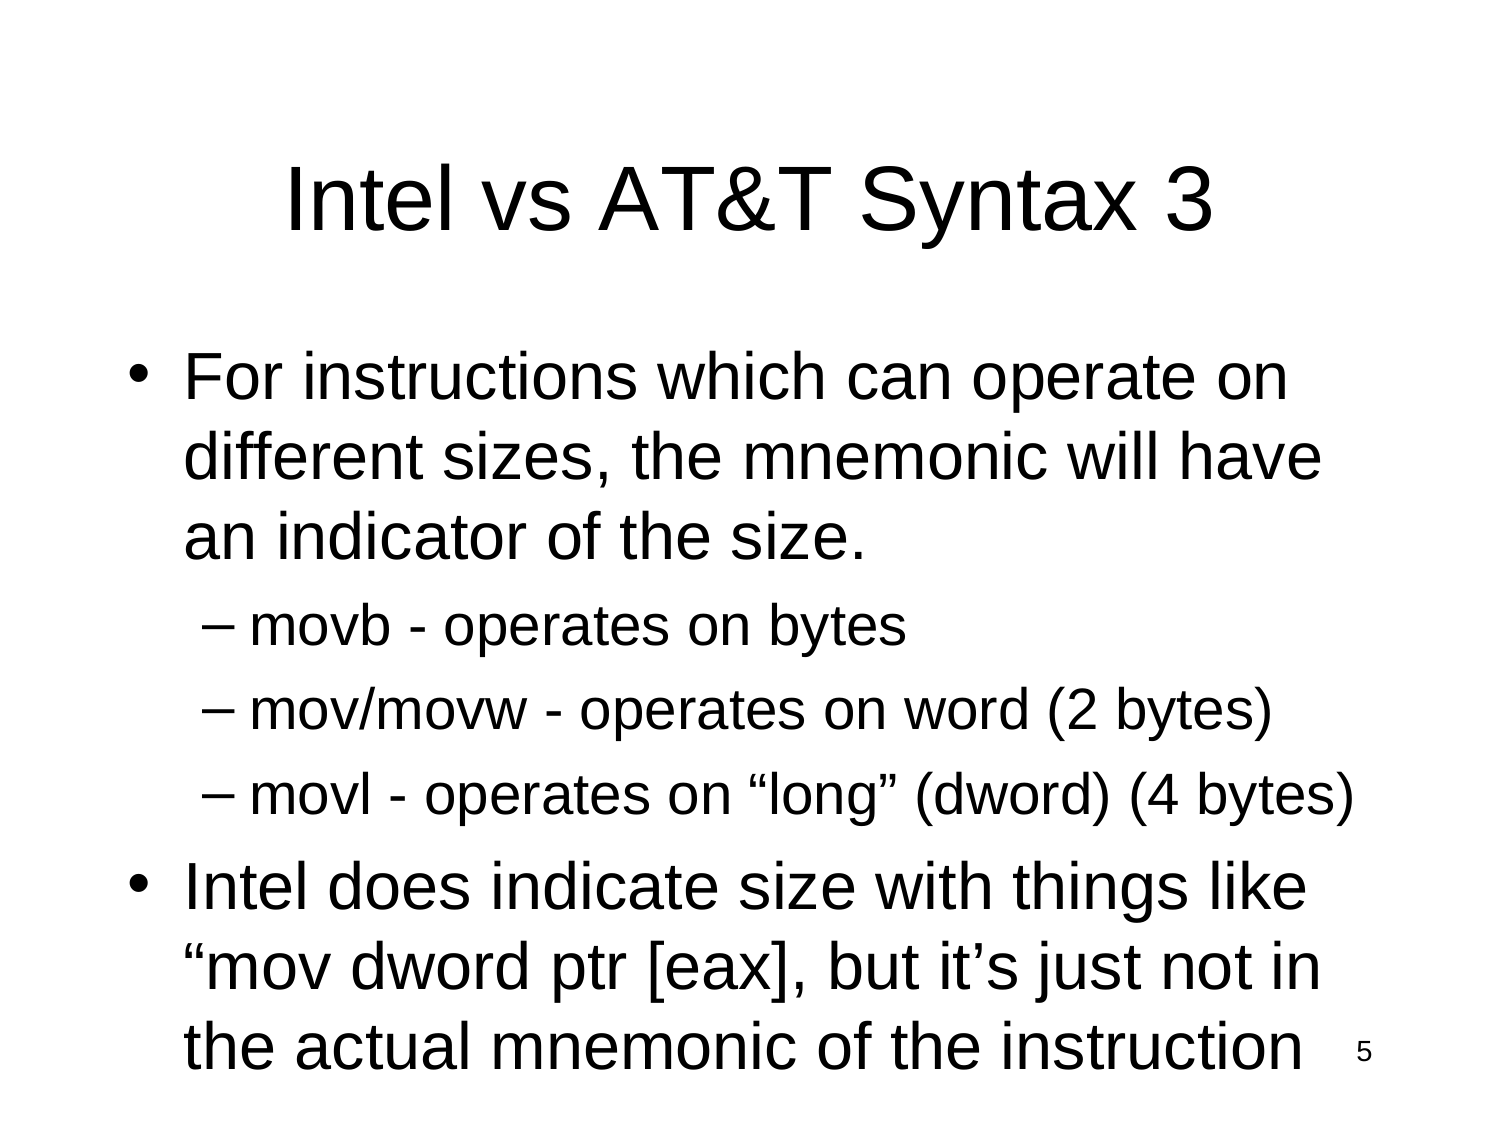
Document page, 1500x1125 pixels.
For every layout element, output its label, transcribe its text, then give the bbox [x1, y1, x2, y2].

title Intel vs AT&T Syntax 3 [112, 99, 1388, 288]
list For instructions which can operate on different sizes, the mnemonic will have an indicator of the size. movb - operates on bytes mov/movw - operates on word (2 bytes) movl - operates on “long” (dword) (4 bytes) Intel does indicate size with things like “mov dword ptr [eax], but it’s just not in the actual mnemonic of the instruction [112, 324, 1388, 1090]
text_box <number> [1074, 1025, 1388, 1101]
